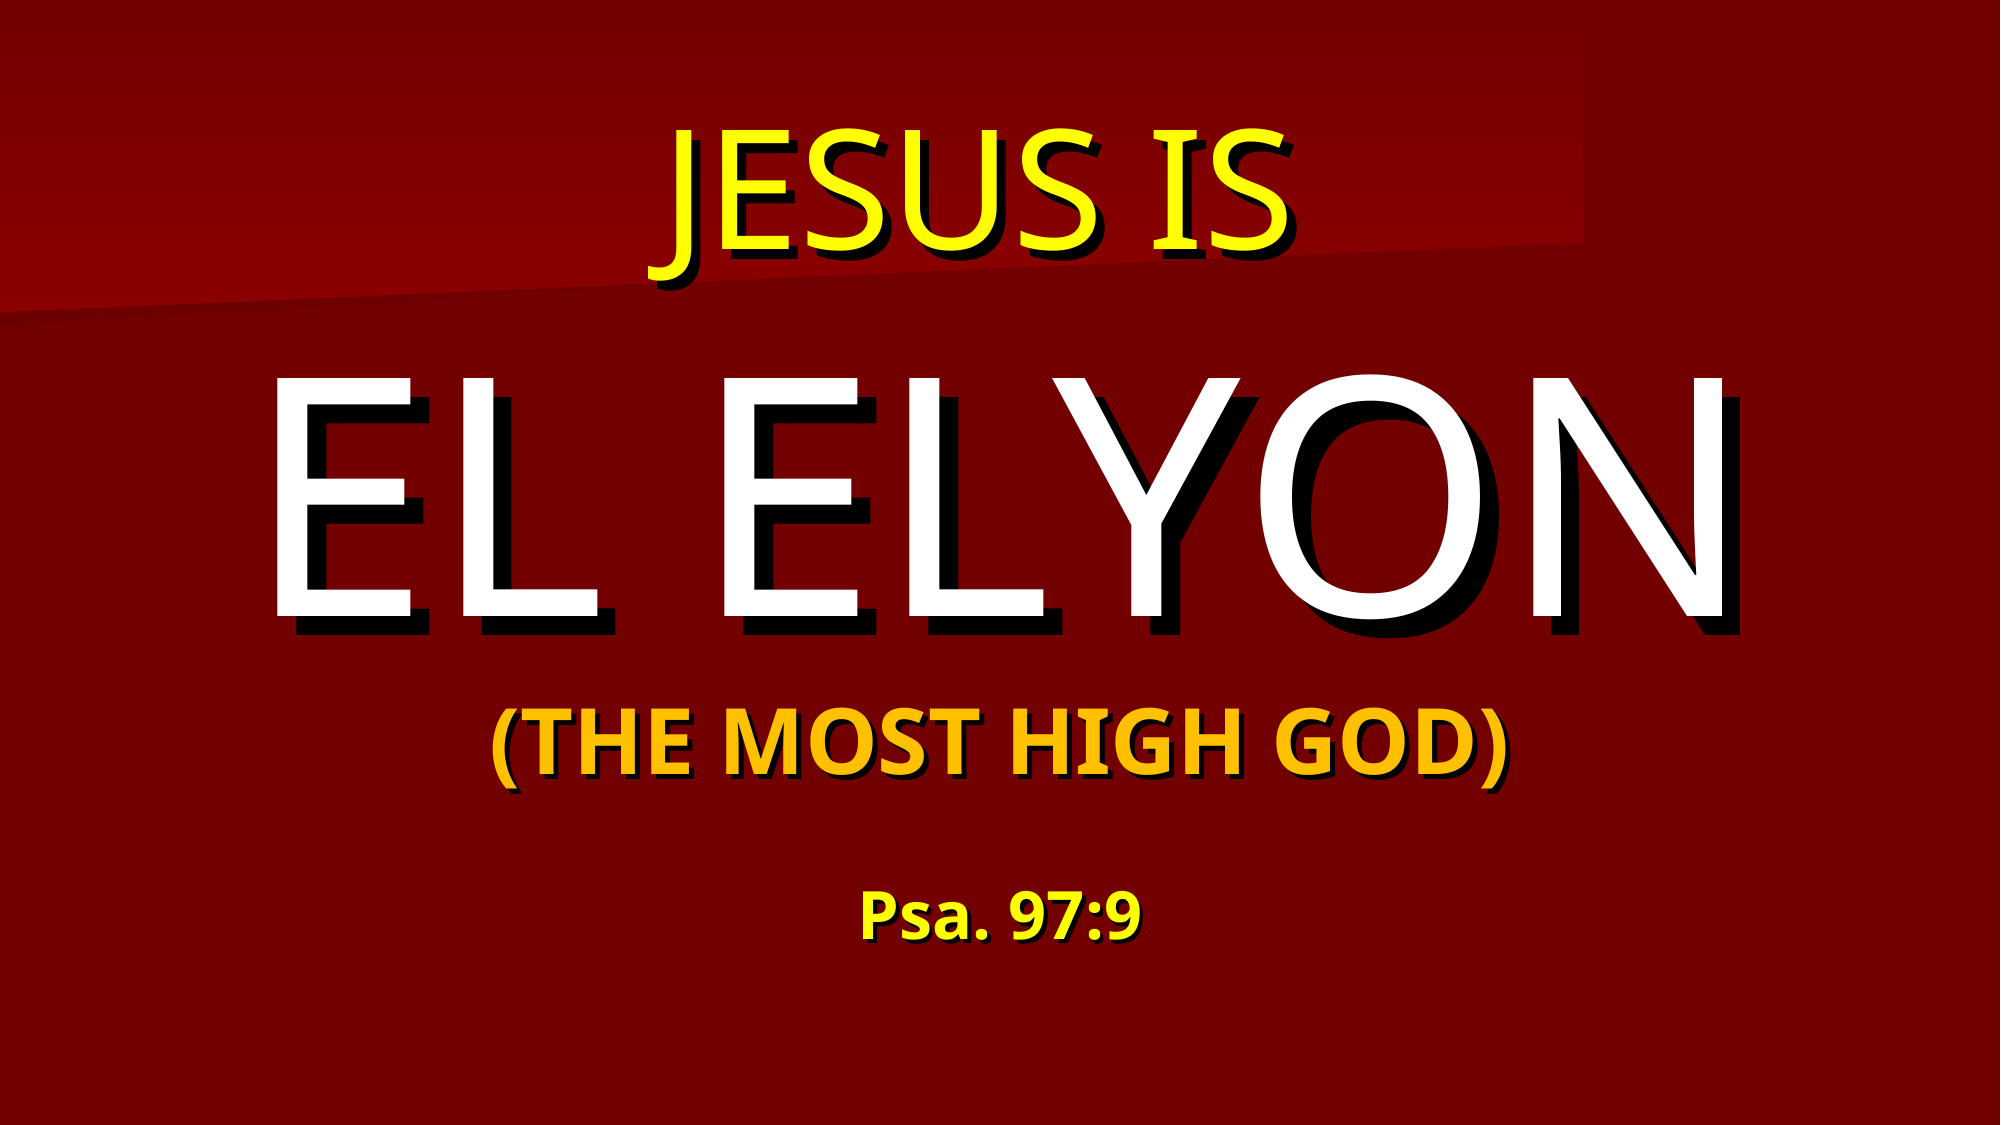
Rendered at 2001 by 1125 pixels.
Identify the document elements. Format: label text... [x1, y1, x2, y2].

title JESUS IS EL ELYON (THE MOST HIGH GOD) Psa. 97:9 [0, 11, 2000, 1125]
